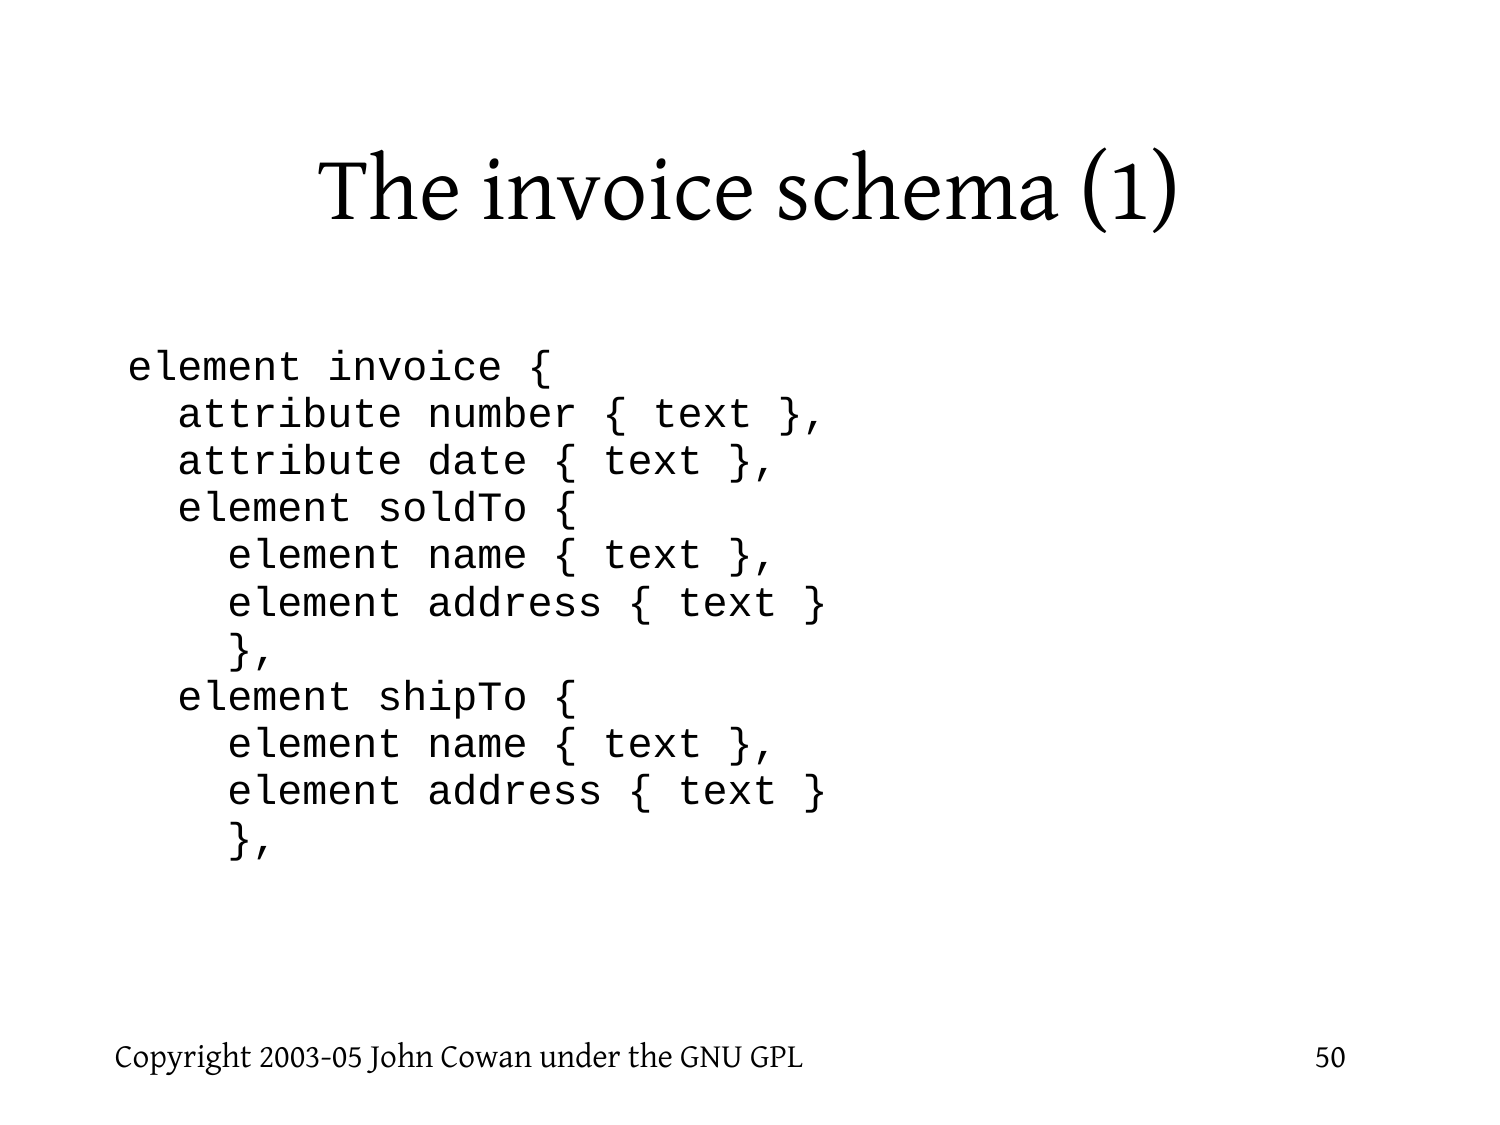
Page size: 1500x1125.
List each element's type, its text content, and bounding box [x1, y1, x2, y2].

title The invoice schema (1) [112, 99, 1388, 288]
text_box element invoice { attribute number { text }, attribute date { text }, element soldTo { element name { text }, element address { text } }, element shipTo { element name { text }, element address { text } }, [112, 337, 1426, 913]
